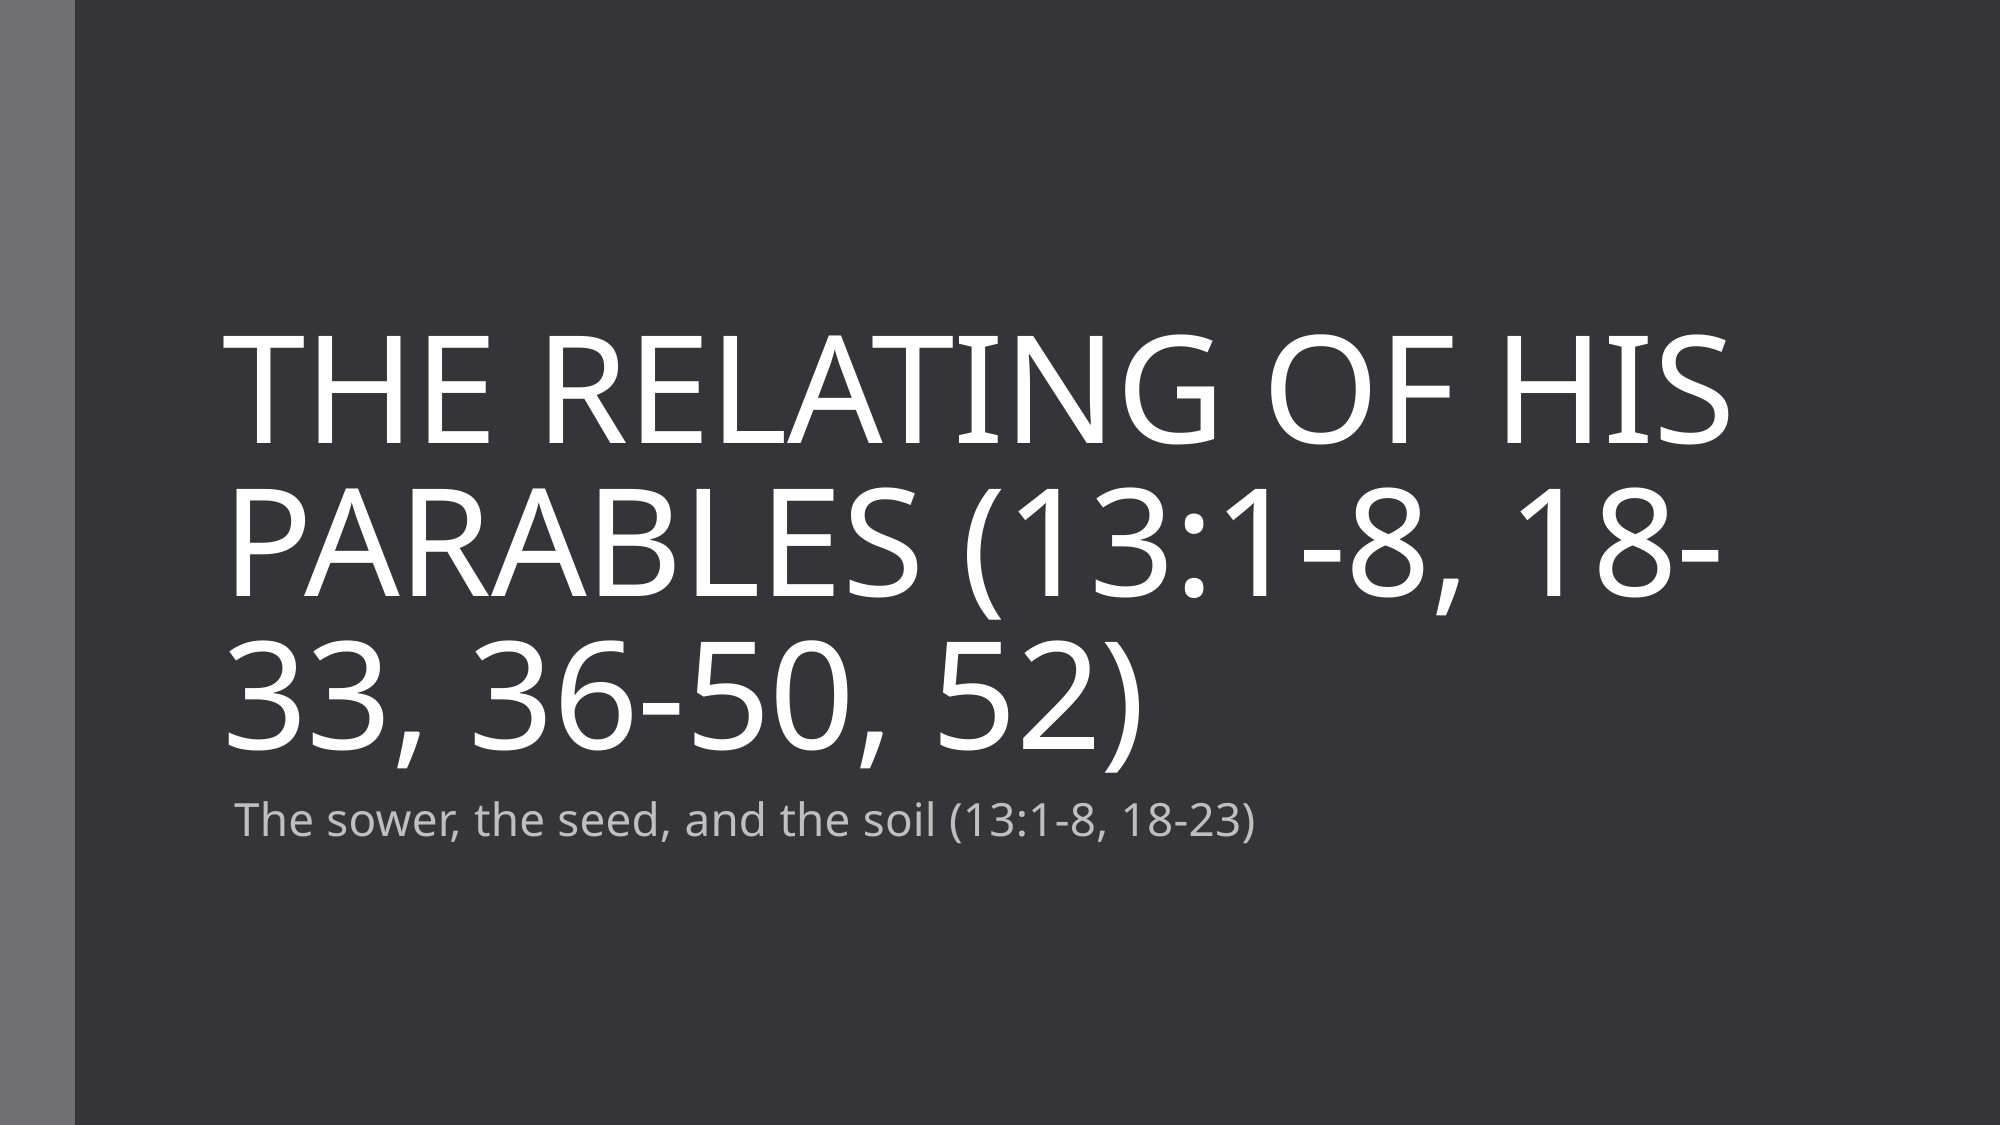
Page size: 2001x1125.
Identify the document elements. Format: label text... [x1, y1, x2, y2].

title THE RELATING OF HIS PARABLES (13:1-8, 18-33, 36-50, 52) [206, 124, 1752, 787]
subtitle The sower, the seed, and the soil (13:1-8, 18-23) [206, 787, 1752, 1066]
